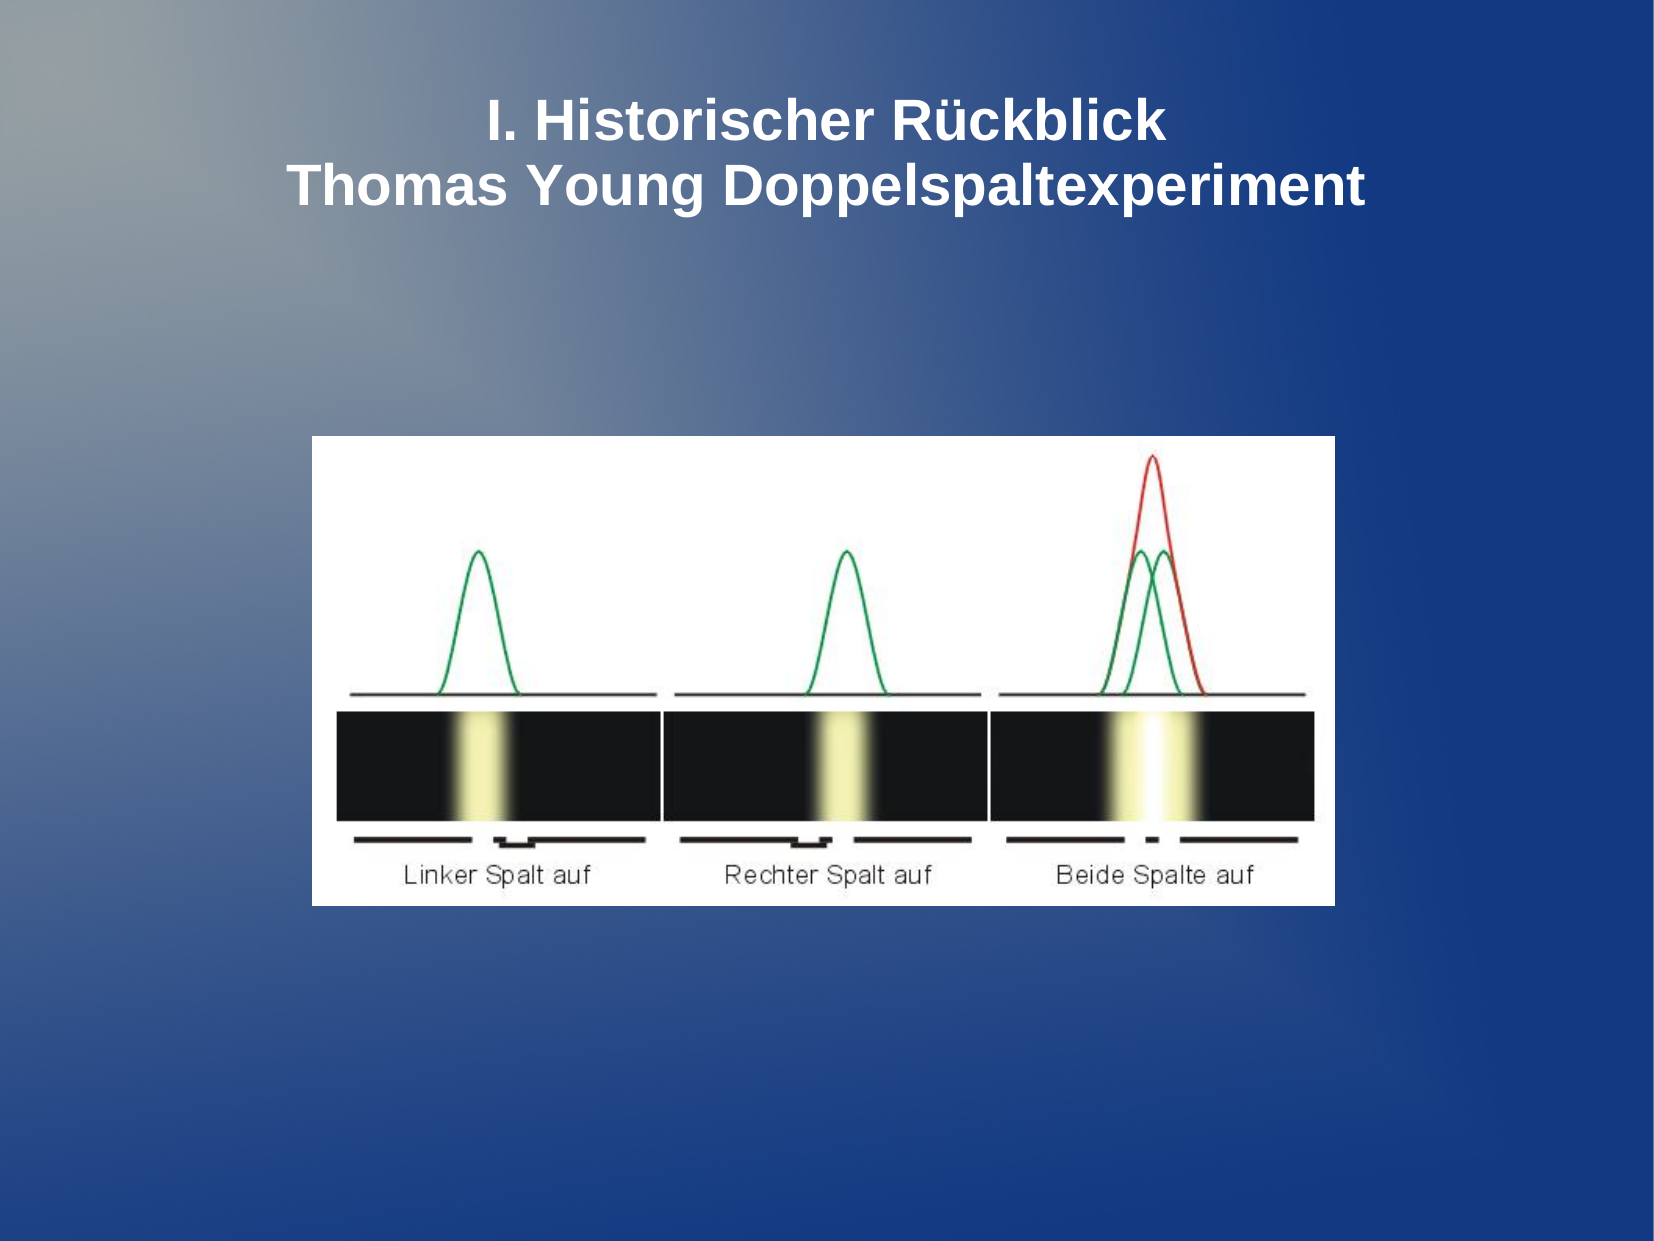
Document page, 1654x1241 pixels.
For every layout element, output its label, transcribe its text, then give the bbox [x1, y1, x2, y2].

picture [0, 0, 1654, 1241]
title I. Historischer Rückblick Thomas Young Doppelspaltexperiment [82, 49, 1571, 257]
